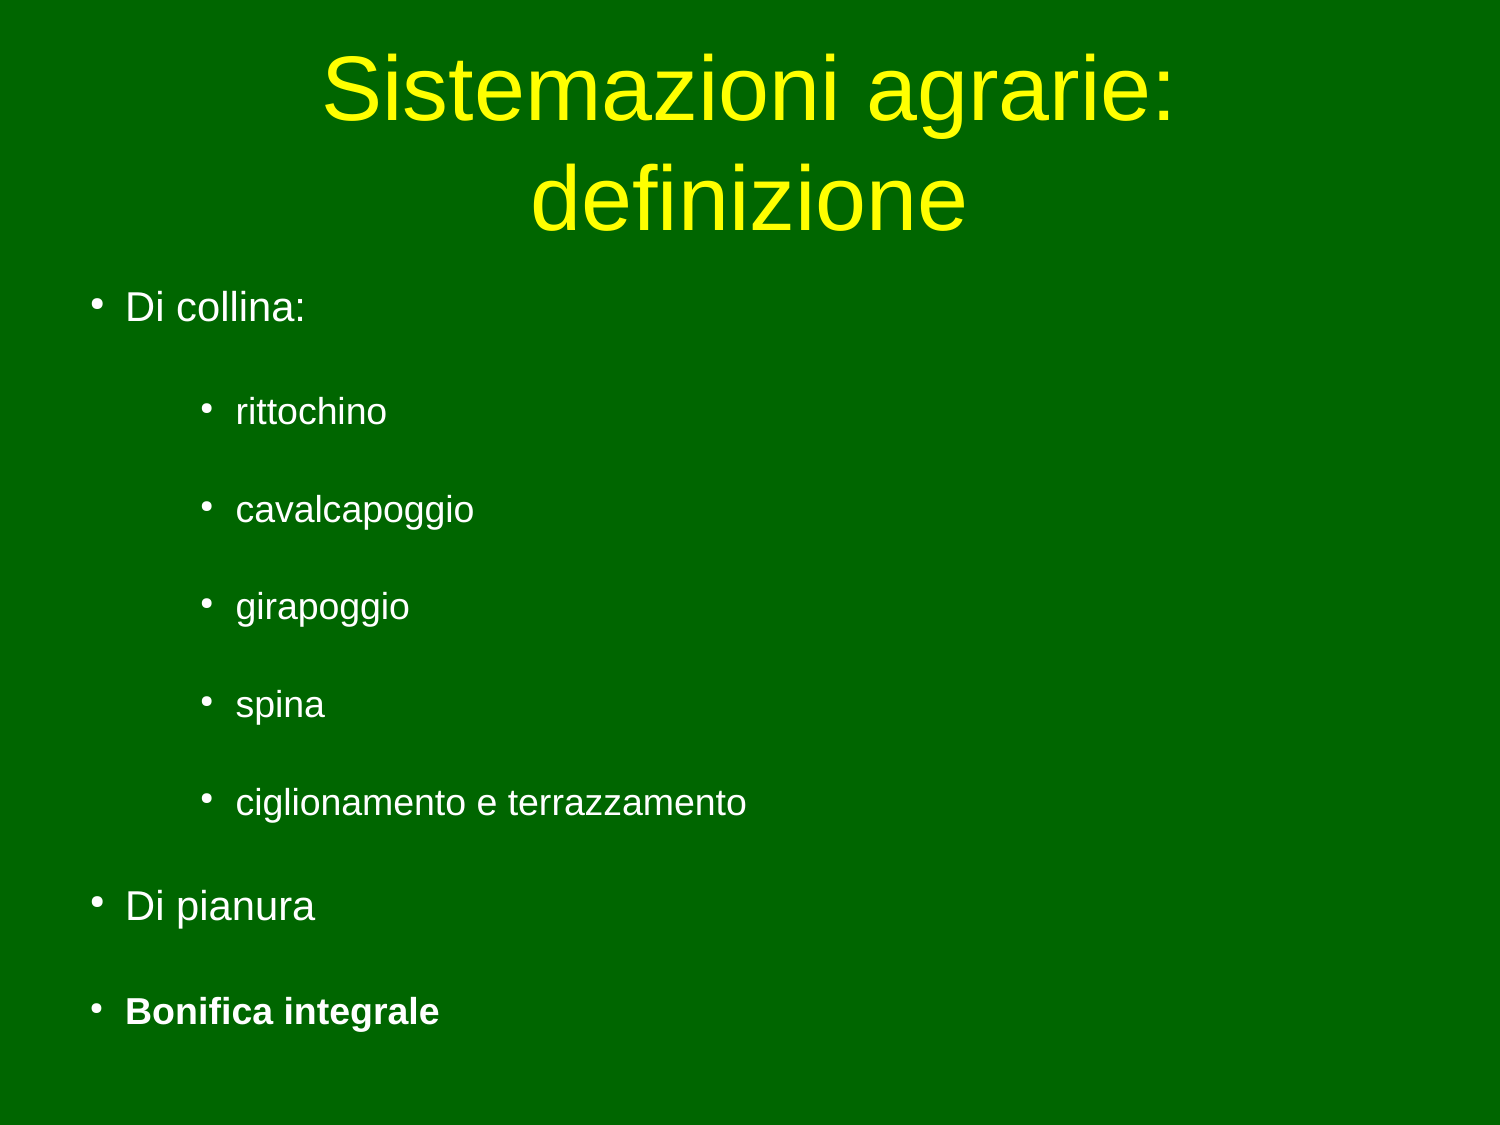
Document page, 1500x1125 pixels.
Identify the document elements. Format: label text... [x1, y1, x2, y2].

title Sistemazioni agrarie: definizione [75, 21, 1425, 257]
list Di collina: rittochino cavalcapoggio girapoggio spina ciglionamento e terrazzamento Di pianura Bonifica integrale [75, 262, 1425, 1125]
